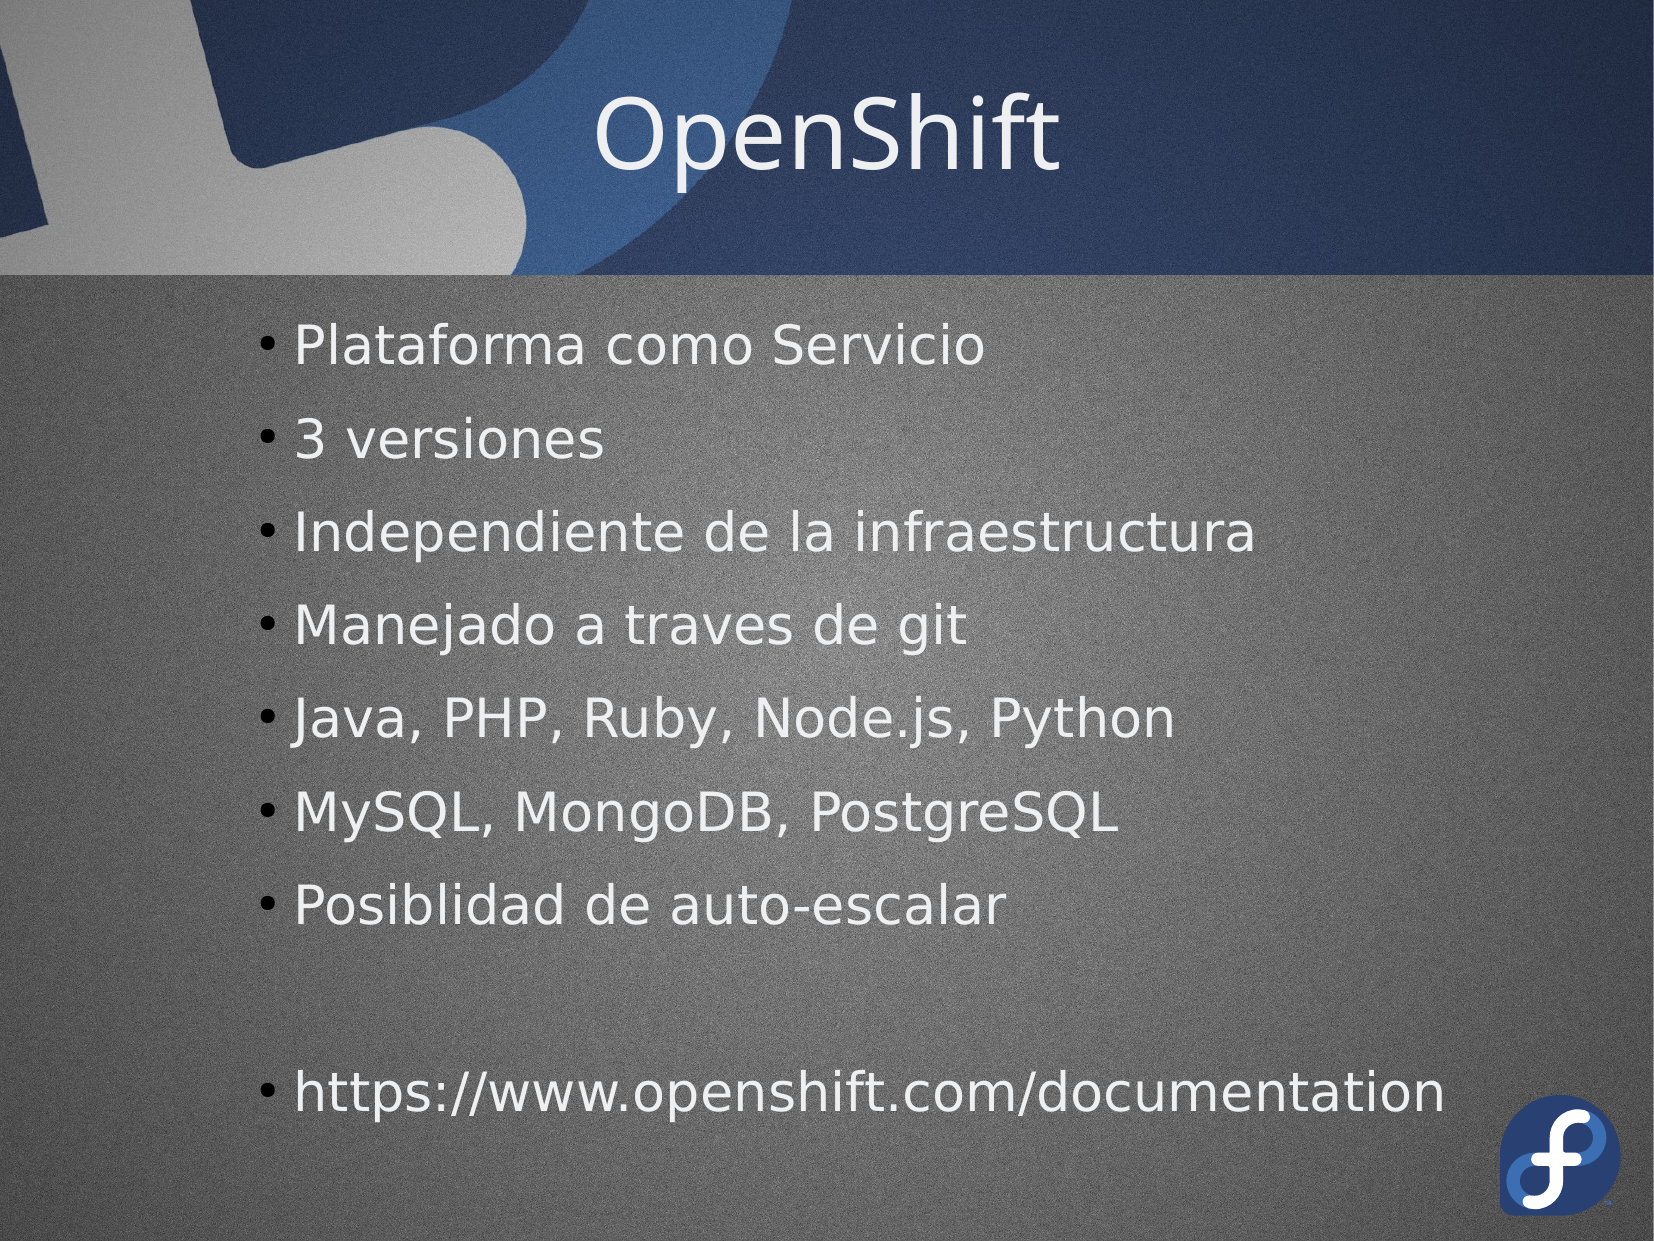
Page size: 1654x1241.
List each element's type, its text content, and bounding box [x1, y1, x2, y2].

picture [0, 0, 1654, 1241]
text_box OpenShift [88, 29, 1565, 237]
text_box Plataforma como Servicio 3 versiones Independiente de la infraestructura Manejado a traves de git Java, PHP, Ruby, Node.js, Python MySQL, MongoDB, PostgreSQL Posiblidad de auto-escalar https://www.openshift.com/documentation [239, 312, 1561, 1096]
